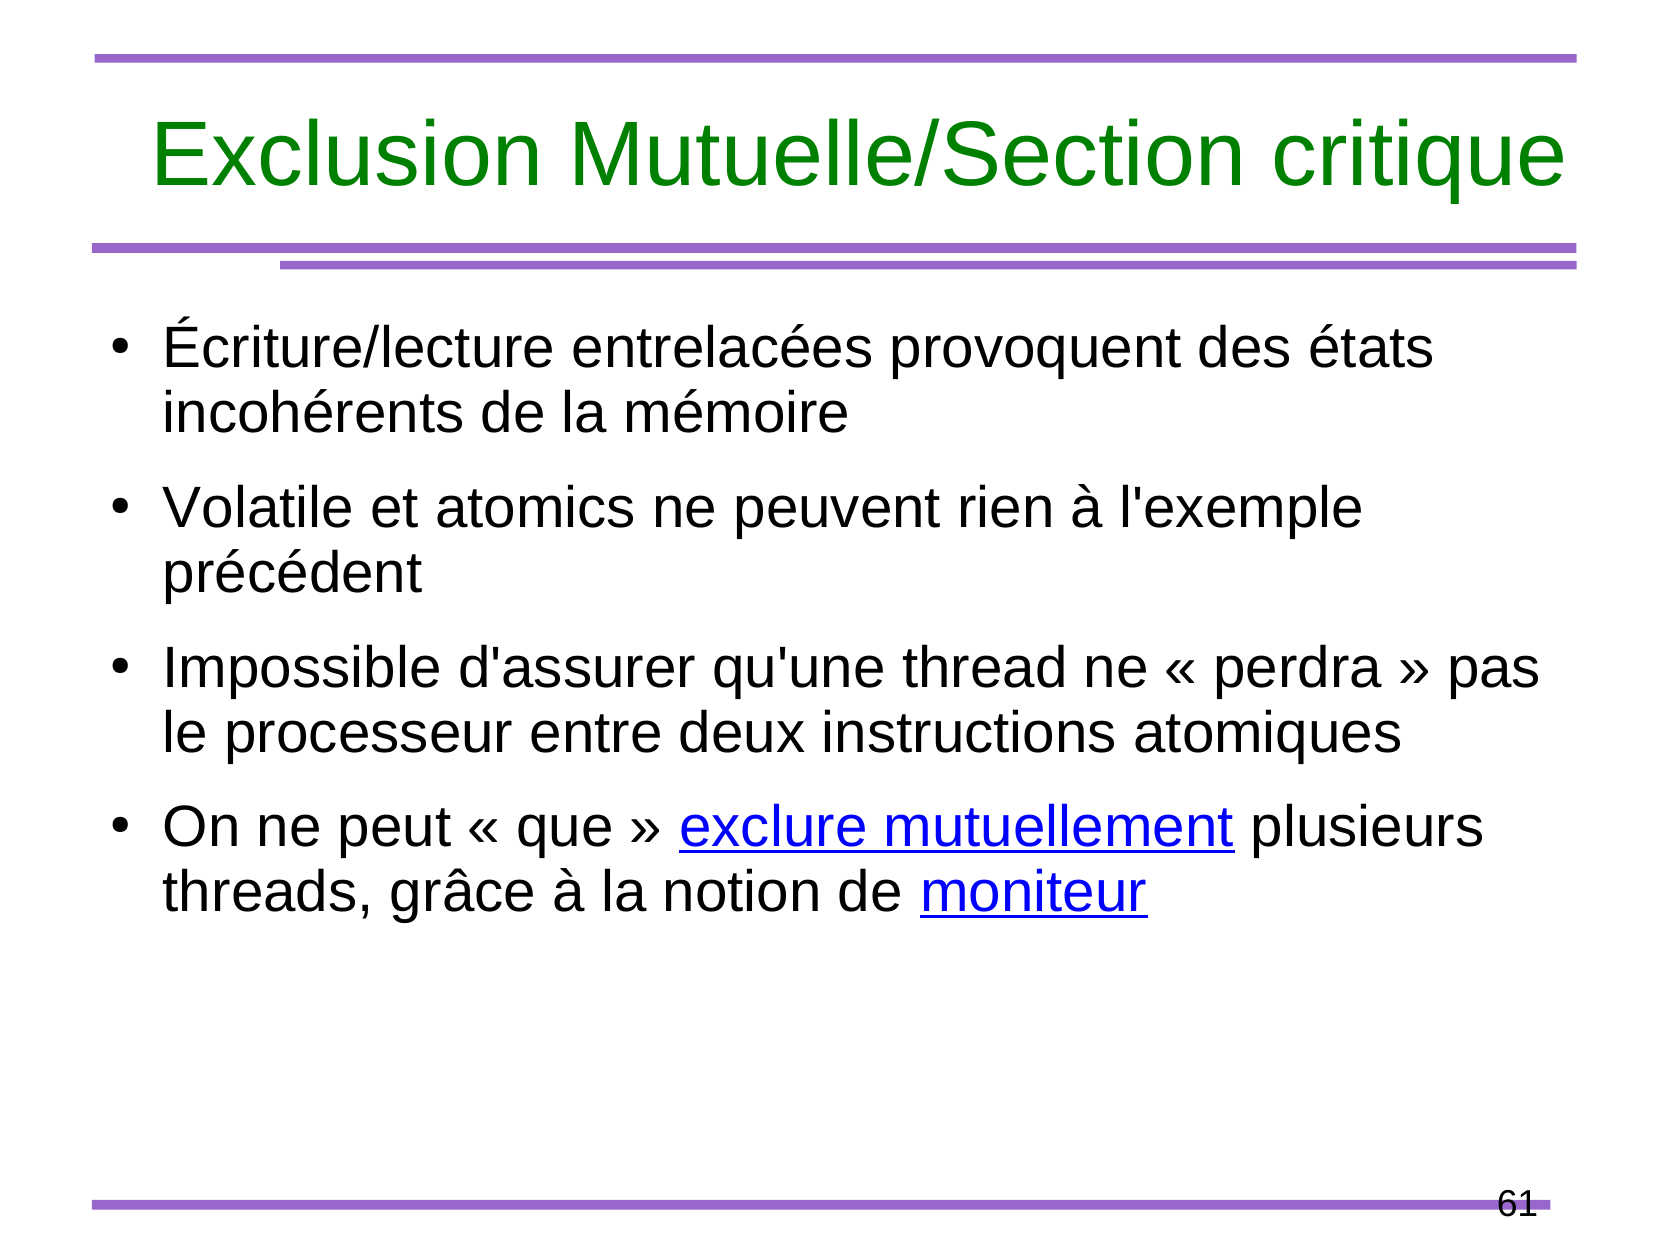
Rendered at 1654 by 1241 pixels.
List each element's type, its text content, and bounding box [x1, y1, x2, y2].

title Exclusion Mutuelle/Section critique [84, 49, 1570, 257]
list Écriture/lecture entrelacées provoquent des états incohérents de la mémoire Volatile et atomics ne peuvent rien à l'exemple précédent Impossible d'assurer qu'une thread ne « perdra » pas le processeur entre deux instructions atomiques On ne peut « que » exclure mutuellement plusieurs threads, grâce à la notion de moniteur [92, 315, 1563, 1163]
